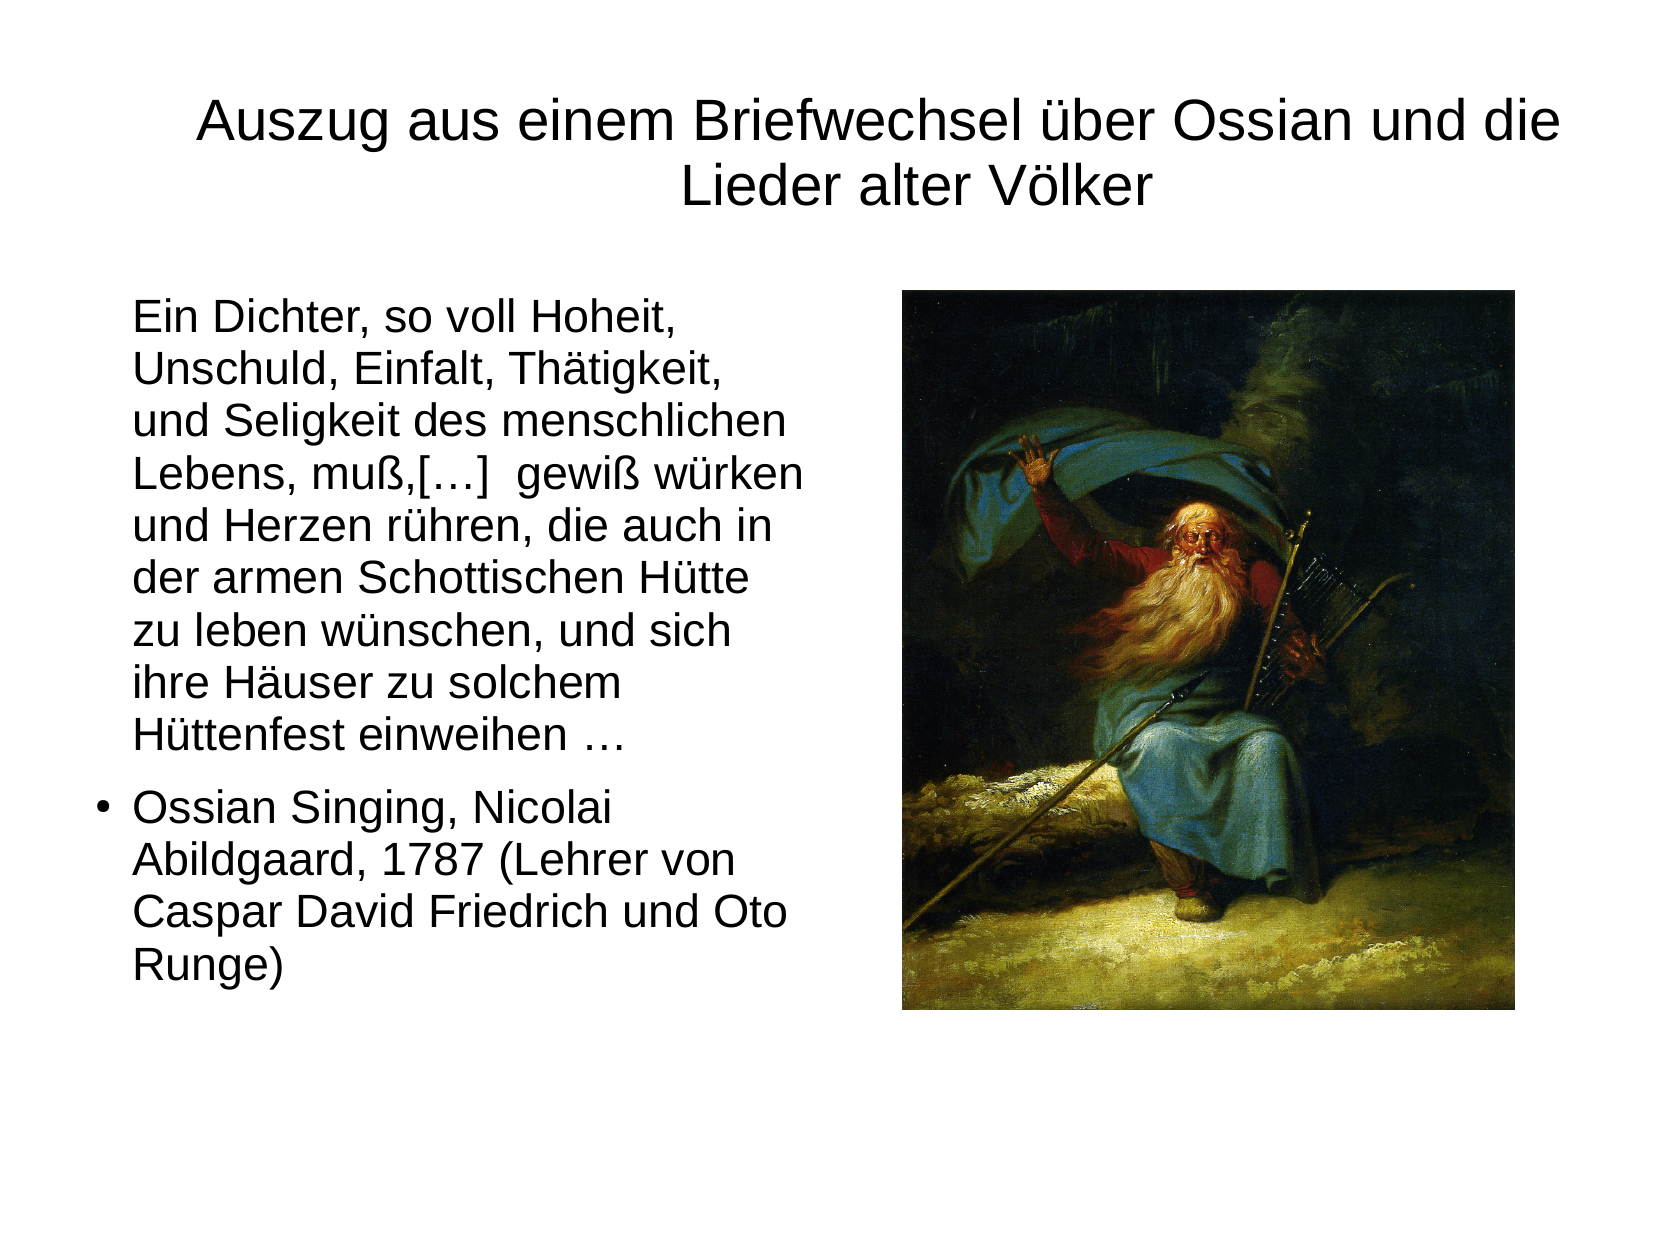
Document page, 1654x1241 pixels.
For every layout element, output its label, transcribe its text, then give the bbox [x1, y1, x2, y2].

title Auszug aus einem Briefwechsel über Ossian und die Lieder alter Völker [82, 49, 1571, 257]
picture [902, 290, 1515, 1010]
list Ein Dichter, so voll Hoheit, Unschuld, Einfalt, Thätigkeit, und Seligkeit des menschlichen Lebens, muß,[…] gewiß würken und Herzen rühren, die auch in der armen Schottischen Hütte zu leben wünschen, und sich ihre Häuser zu solchem Hüttenfest einweihen … Ossian Singing, Nicolai Abildgaard, 1787 (Lehrer von Caspar David Friedrich und Oto Runge) [82, 290, 809, 1010]
